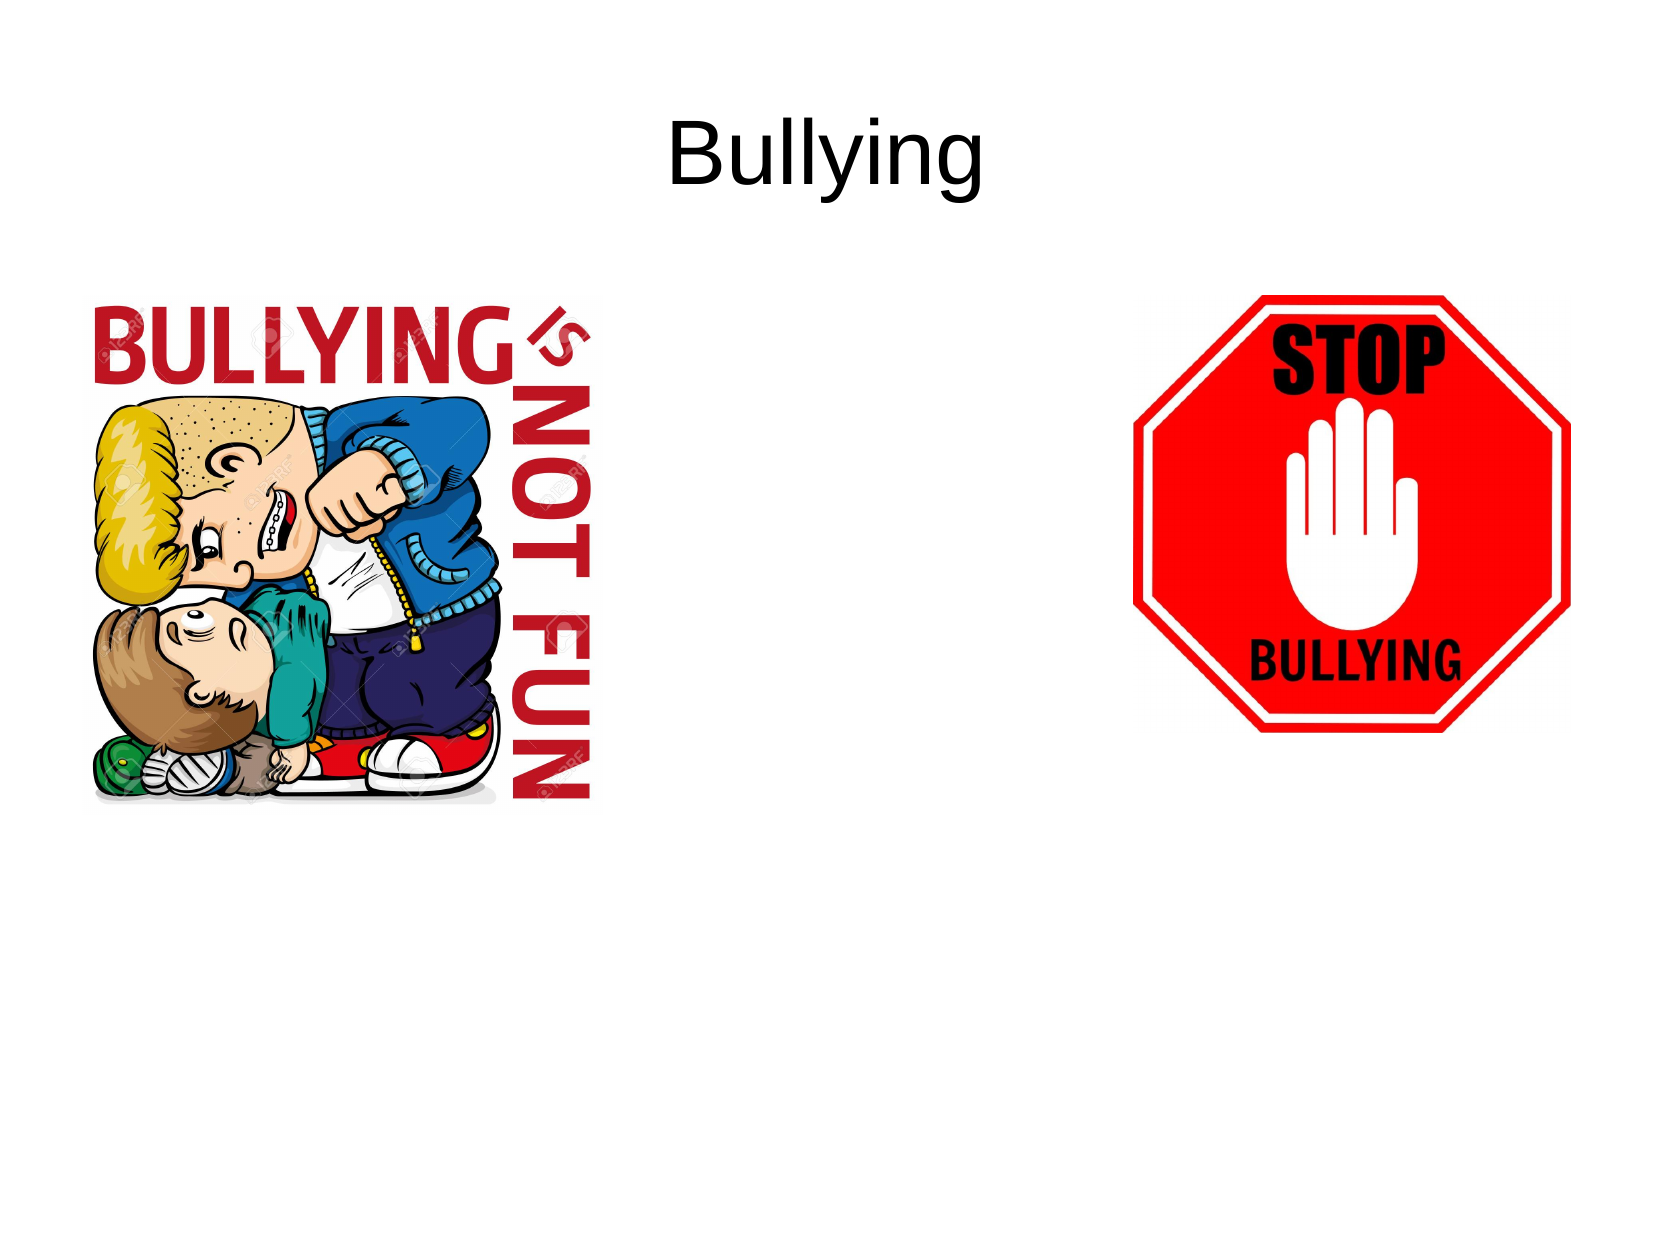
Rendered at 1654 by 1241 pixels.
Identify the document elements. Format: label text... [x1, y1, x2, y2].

title Bullying [82, 49, 1571, 257]
picture [82, 295, 603, 815]
picture [1133, 295, 1571, 733]
